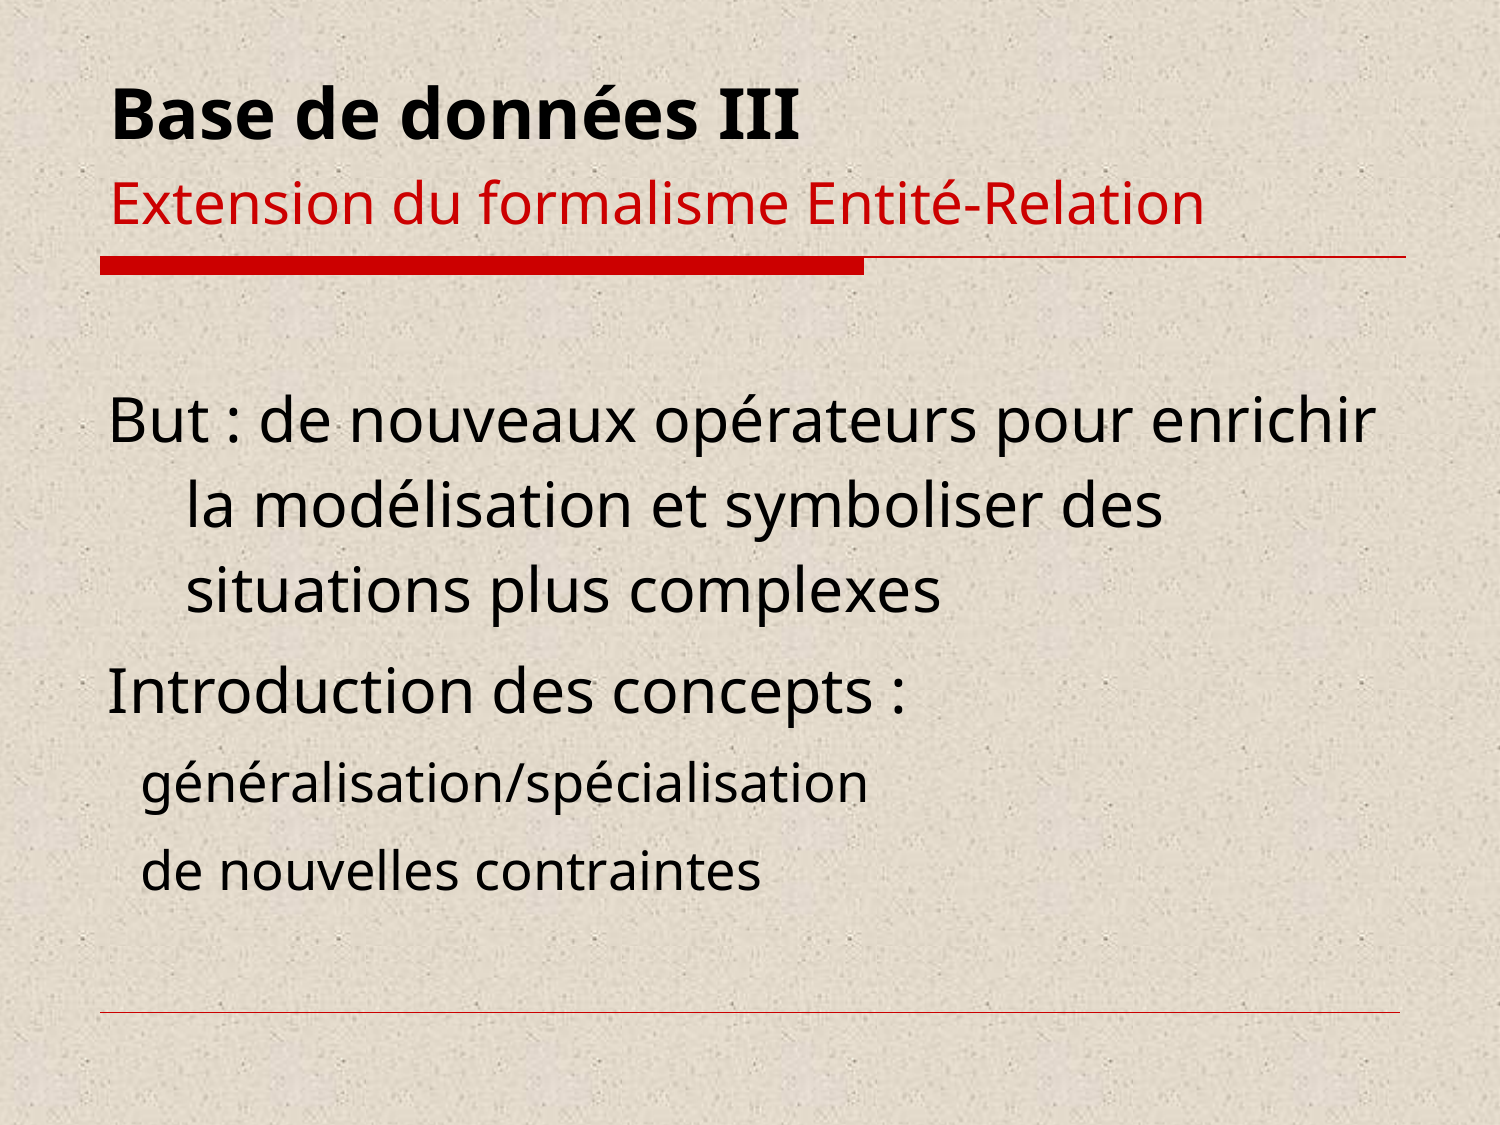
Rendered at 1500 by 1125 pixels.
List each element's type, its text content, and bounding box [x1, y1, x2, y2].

list But : de nouveaux opérateurs pour enrichir la modélisation et symboliser des situations plus complexes Introduction des concepts : généralisation/spécialisation de nouvelles contraintes [92, 287, 1406, 1018]
title Base de données III Extension du formalisme Entité-Relation [94, 49, 1407, 250]
picture [0, 0, 1500, 1125]
